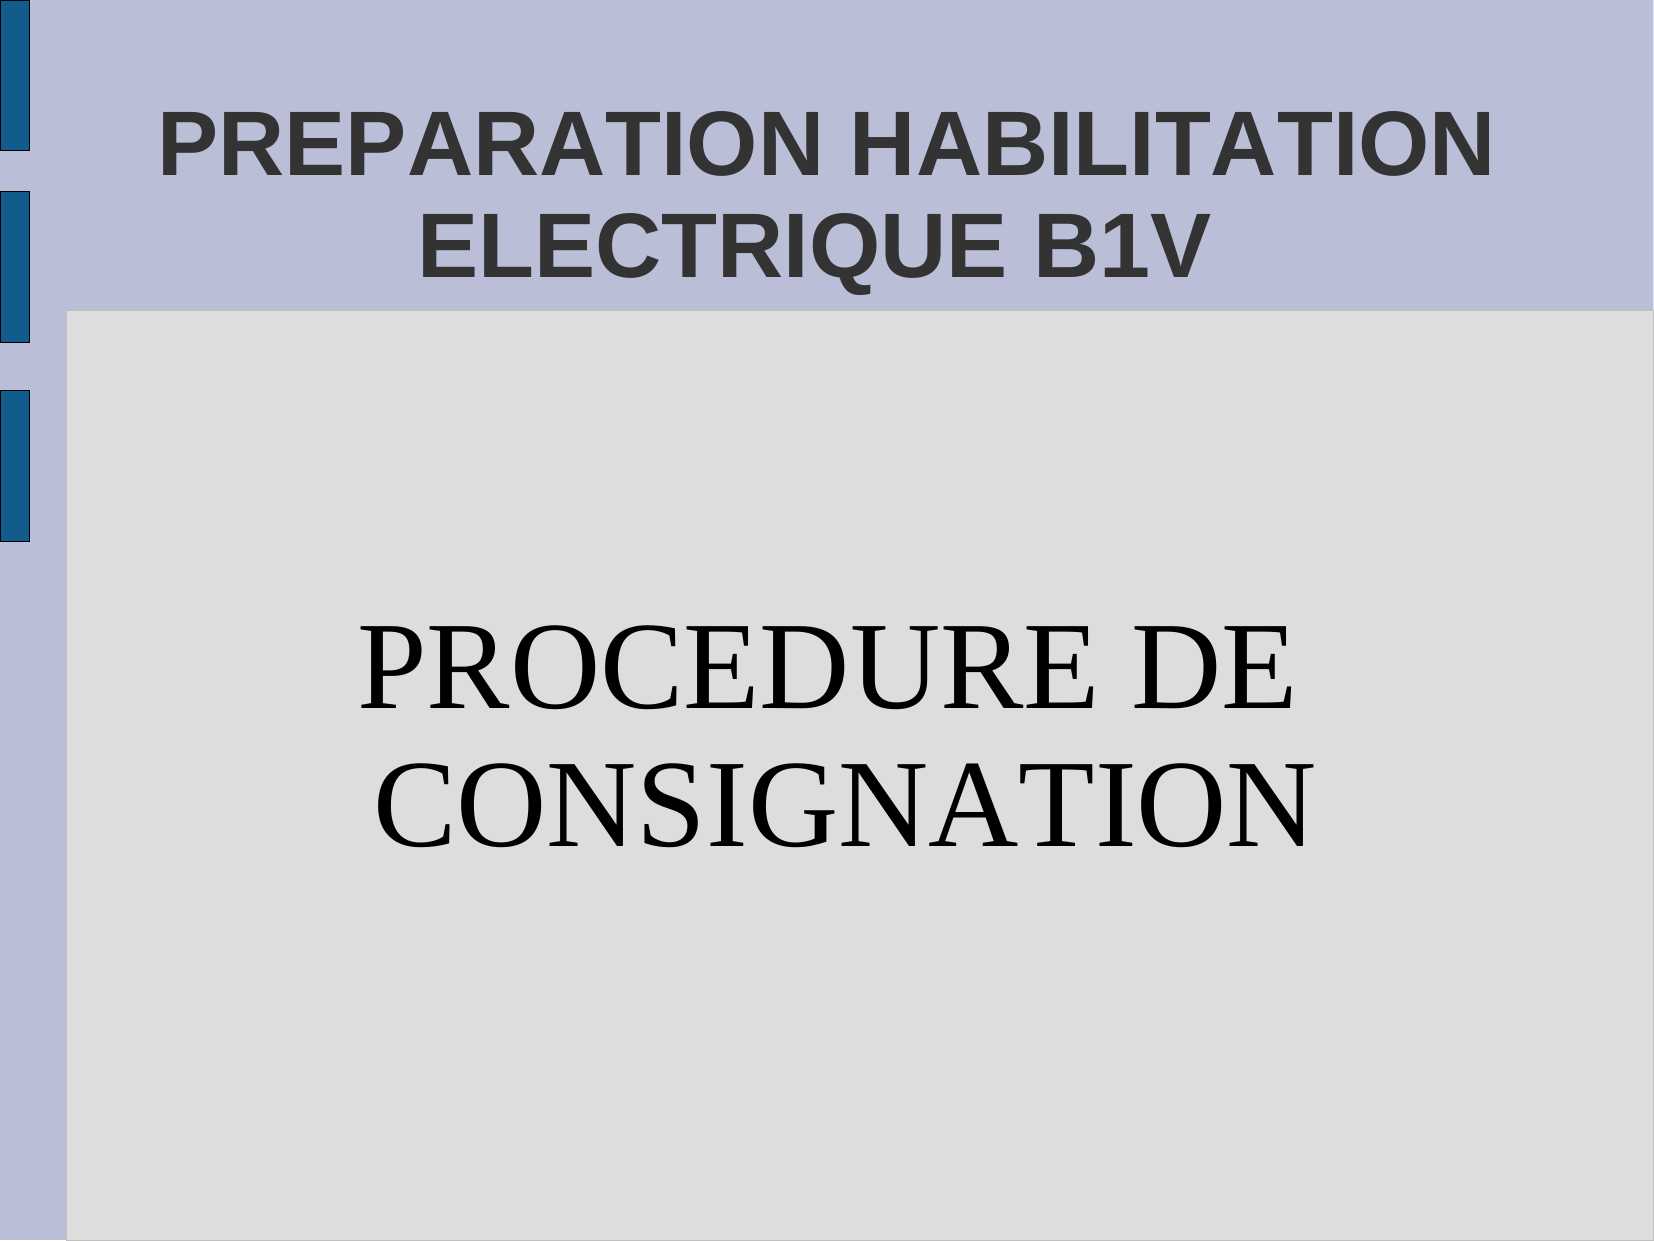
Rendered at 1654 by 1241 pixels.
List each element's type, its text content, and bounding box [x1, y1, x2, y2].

title PREPARATION HABILITATION ELECTRIQUE B1V [121, 91, 1534, 299]
text_box PROCEDURE DE CONSIGNATION [121, 344, 1534, 1127]
